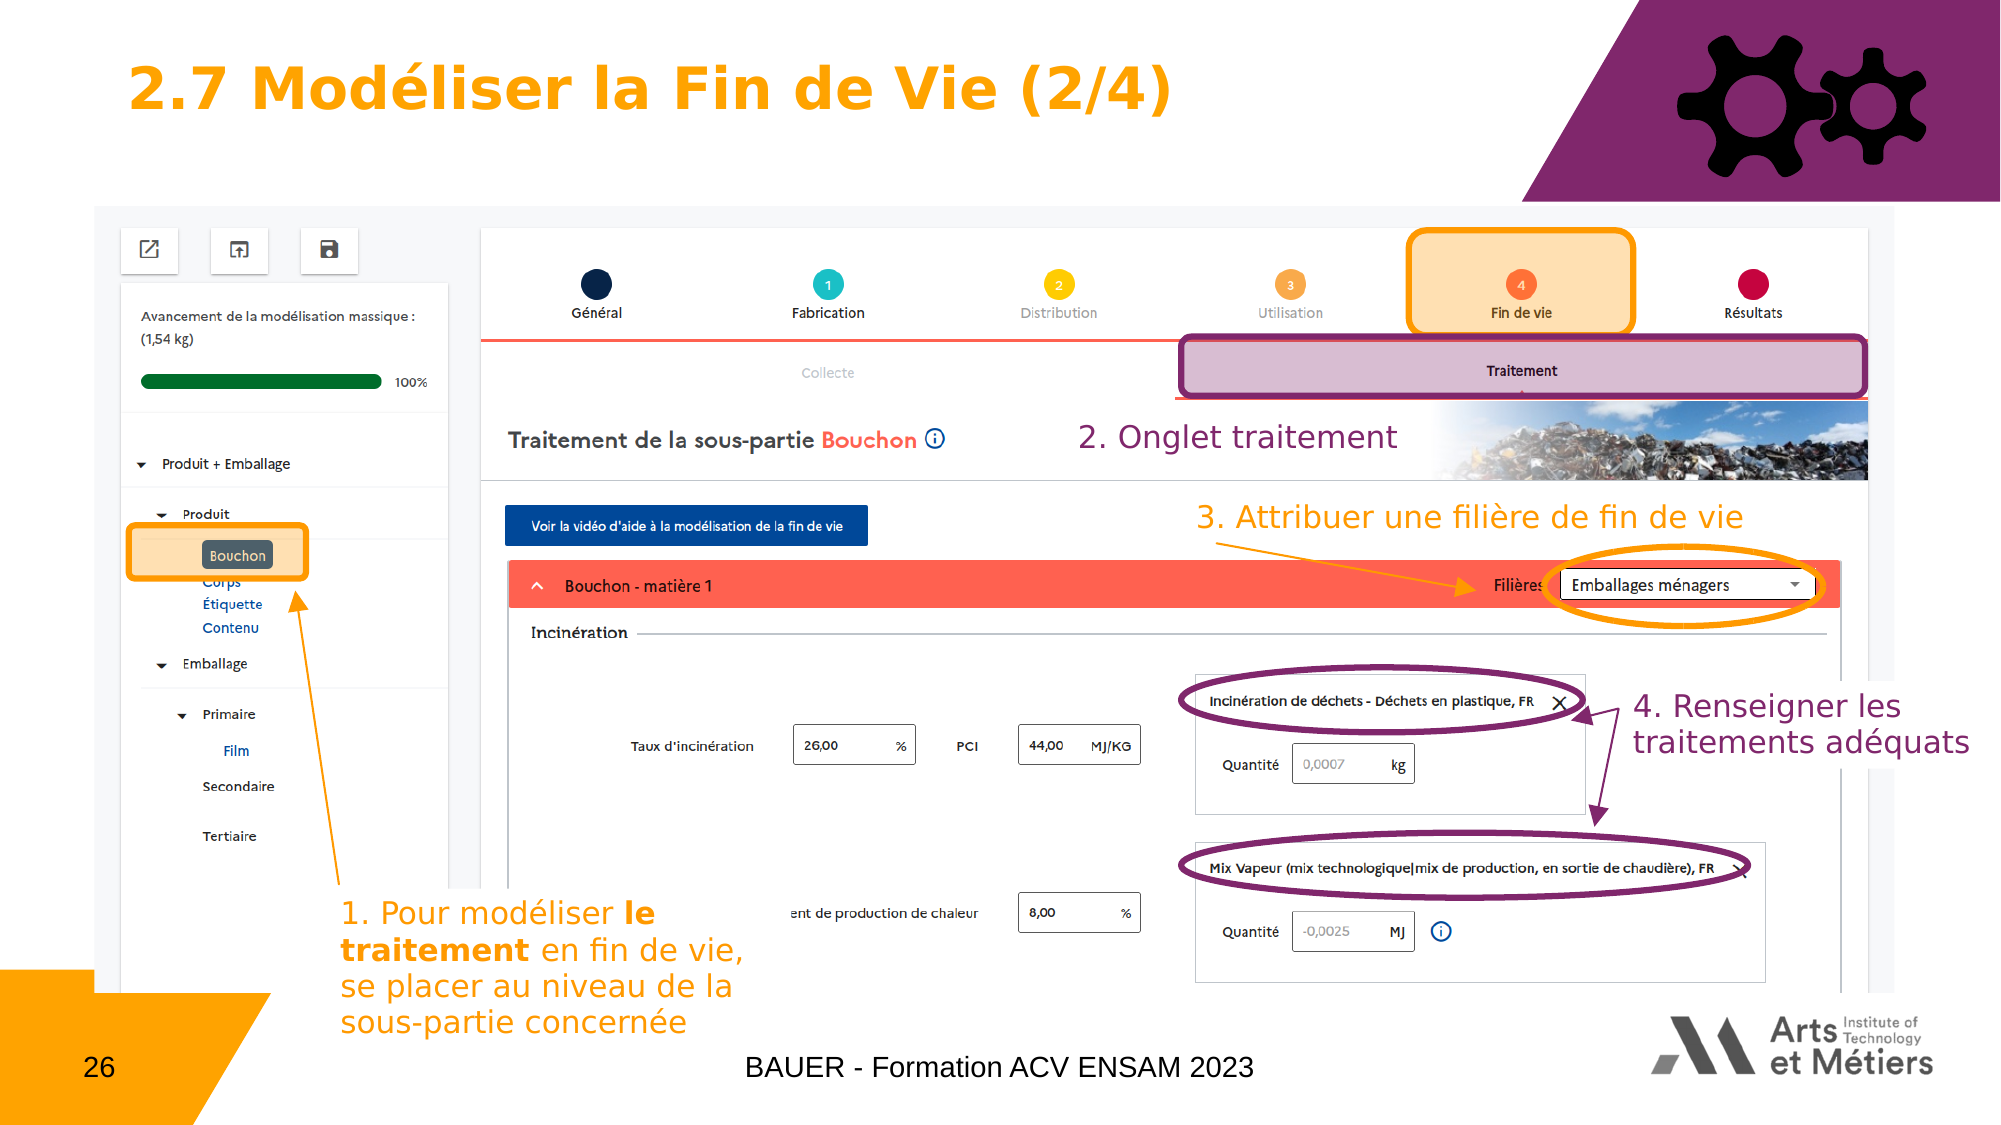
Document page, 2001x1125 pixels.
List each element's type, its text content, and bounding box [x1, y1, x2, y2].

picture [1631, 997, 1952, 1093]
picture [94, 206, 1895, 993]
title 2.7 Modéliser la Fin de Vie (2/4) [112, 51, 1512, 166]
text_box [128, 525, 306, 579]
text_box 4. Renseigner les traitements adéquats [1618, 681, 2001, 769]
text_box [1181, 230, 1865, 396]
text_box 2. Onglet traitement [1063, 411, 1672, 463]
text_box 3. Attribuer une filière de fin de vie [1181, 492, 1796, 544]
picture [1677, 35, 1927, 178]
text_box 1. Pour modéliser le traitement en fin de vie, se placer au niveau de la sous-partie concernée [325, 888, 792, 1049]
